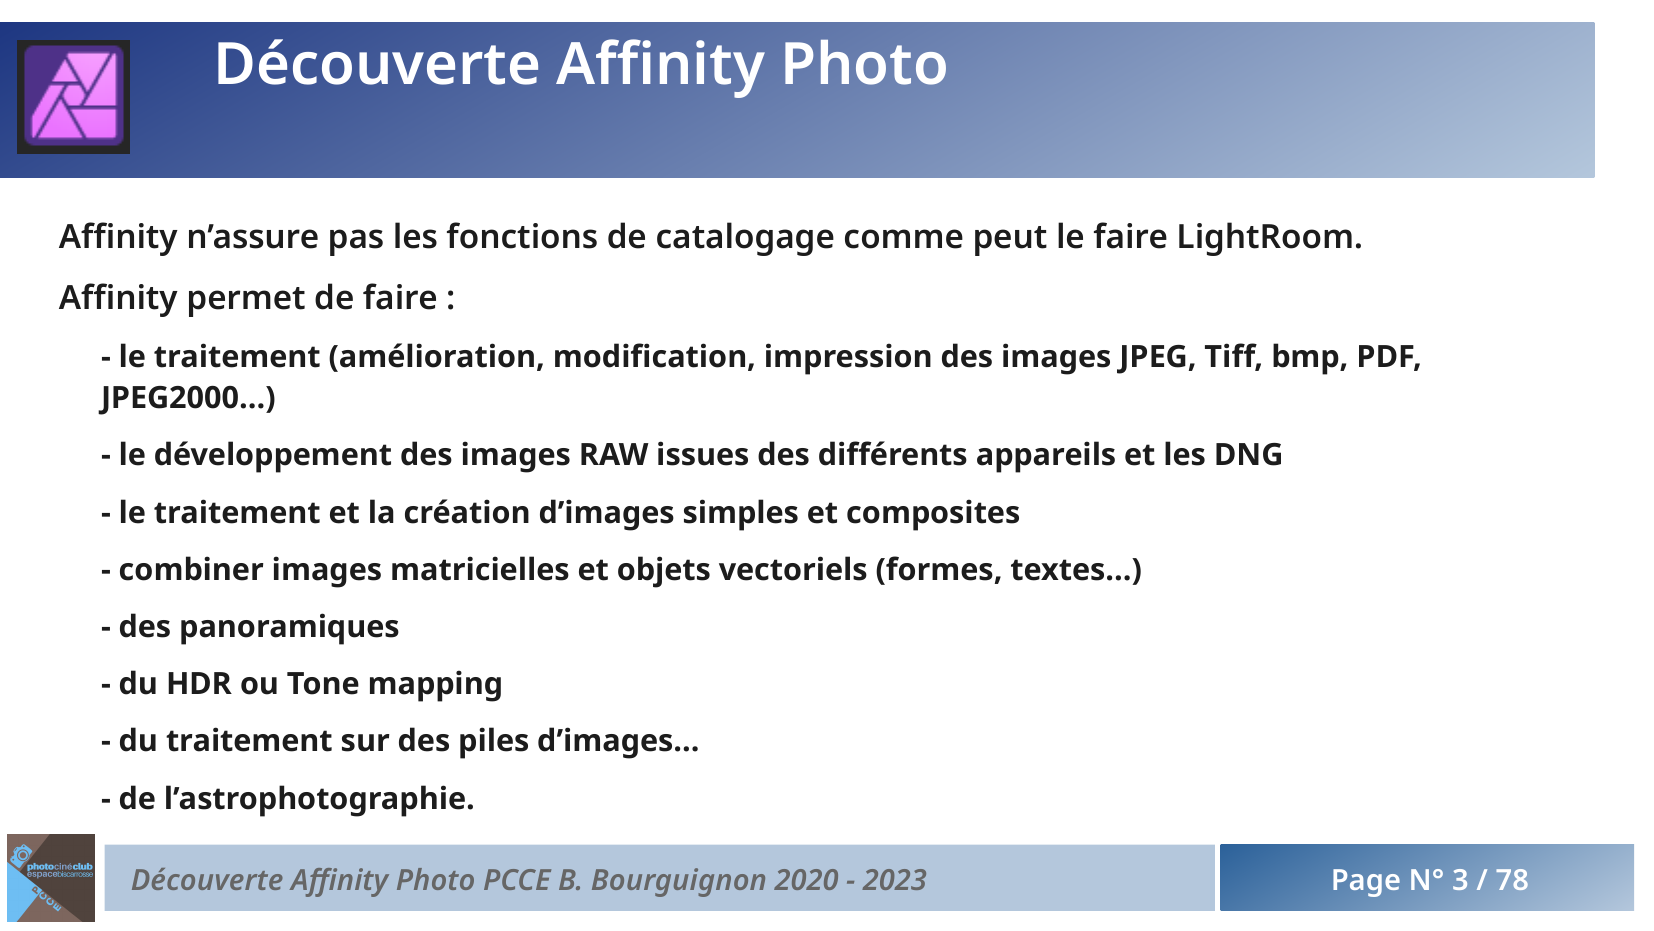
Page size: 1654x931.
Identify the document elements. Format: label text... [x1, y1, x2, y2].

picture [17, 40, 130, 154]
picture [7, 834, 95, 922]
list Affinity n’assure pas les fonctions de catalogage comme peut le faire LightRoom. Affinity permet de faire : - le traitement (amélioration, modification, impression des images JPEG, Tiff, bmp, PDF, JPEG2000...) - le développement des images RAW issues des différents appareils et les DNG - le traitement et la création d’images simples et composites - combiner images matricielles et objets vectoriels (formes, textes...) - des panoramiques - du HDR ou Tone mapping - du traitement sur des piles d’images… - de l’astrophotographie. [59, 212, 1565, 820]
